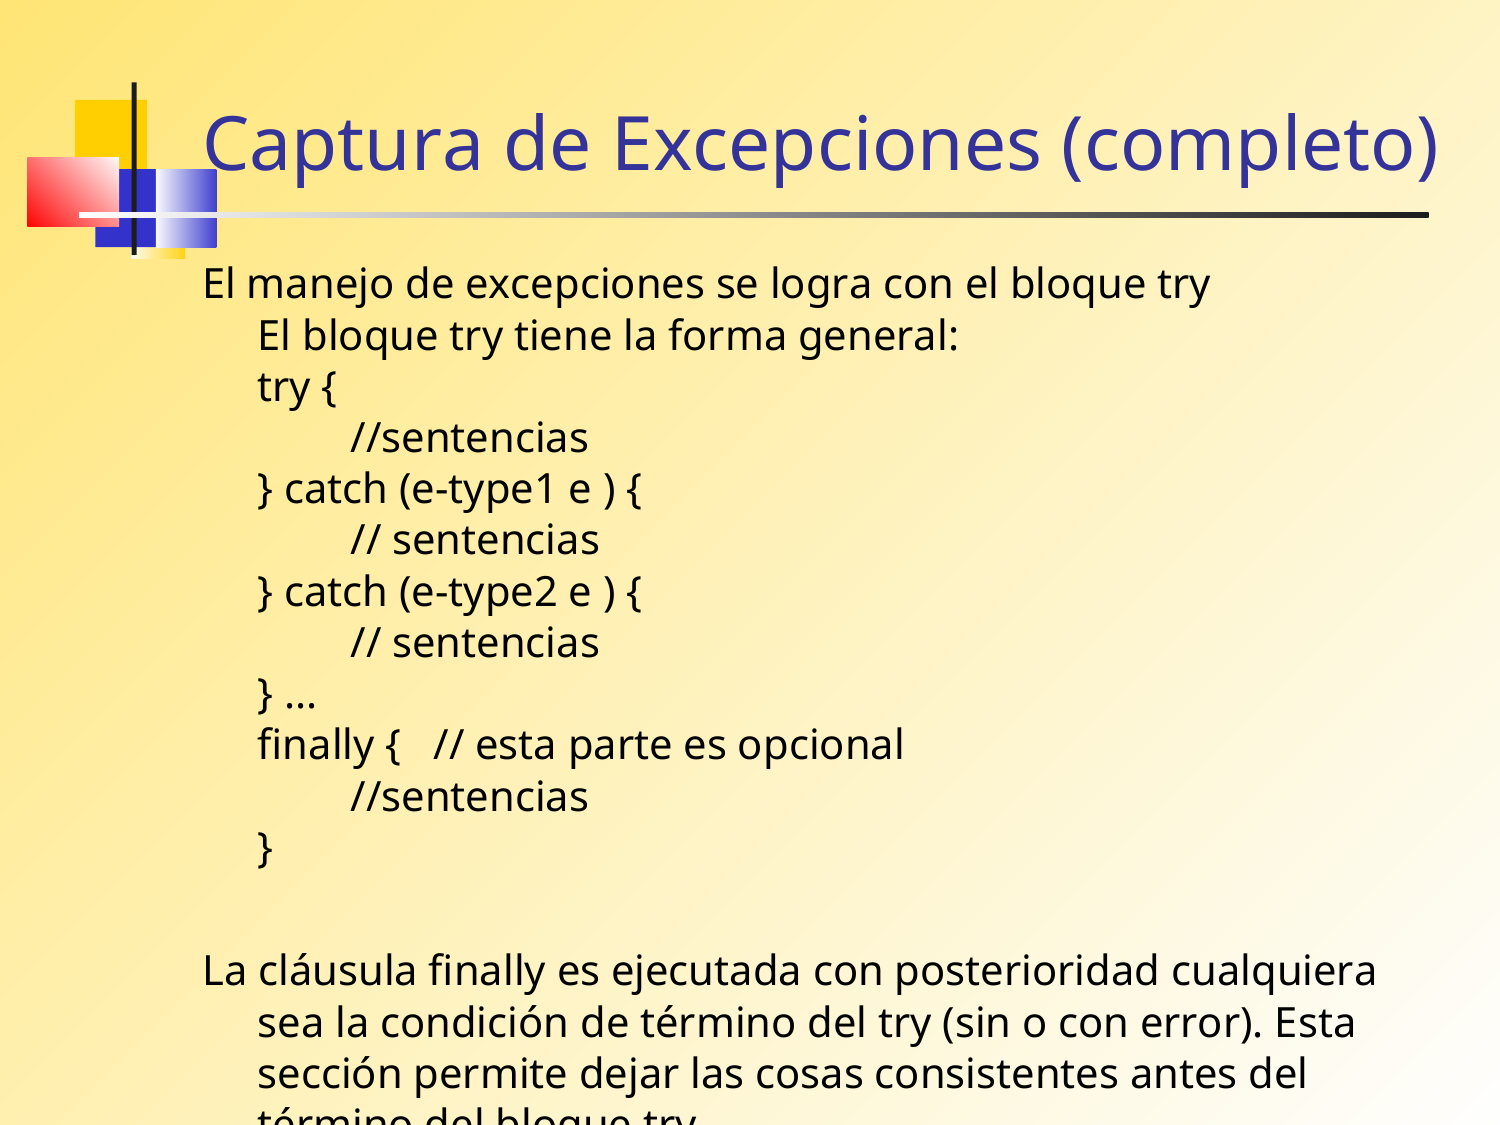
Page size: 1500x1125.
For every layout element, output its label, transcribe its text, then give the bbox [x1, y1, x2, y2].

list El manejo de excepciones se logra con el bloque try El bloque try tiene la forma general: try { //sentencias } catch (e-type1 e ) { // sentencias } catch (e-type2 e ) { // sentencias } ... finally { // esta parte es opcional //sentencias } La cláusula finally es ejecutada con posterioridad cualquiera sea la condición de término del try (sin o con error). Esta sección permite dejar las cosas consistentes antes del término del bloque try. [187, 249, 1463, 1083]
title Captura de Excepciones (completo)‏ [187, 37, 1466, 201]
